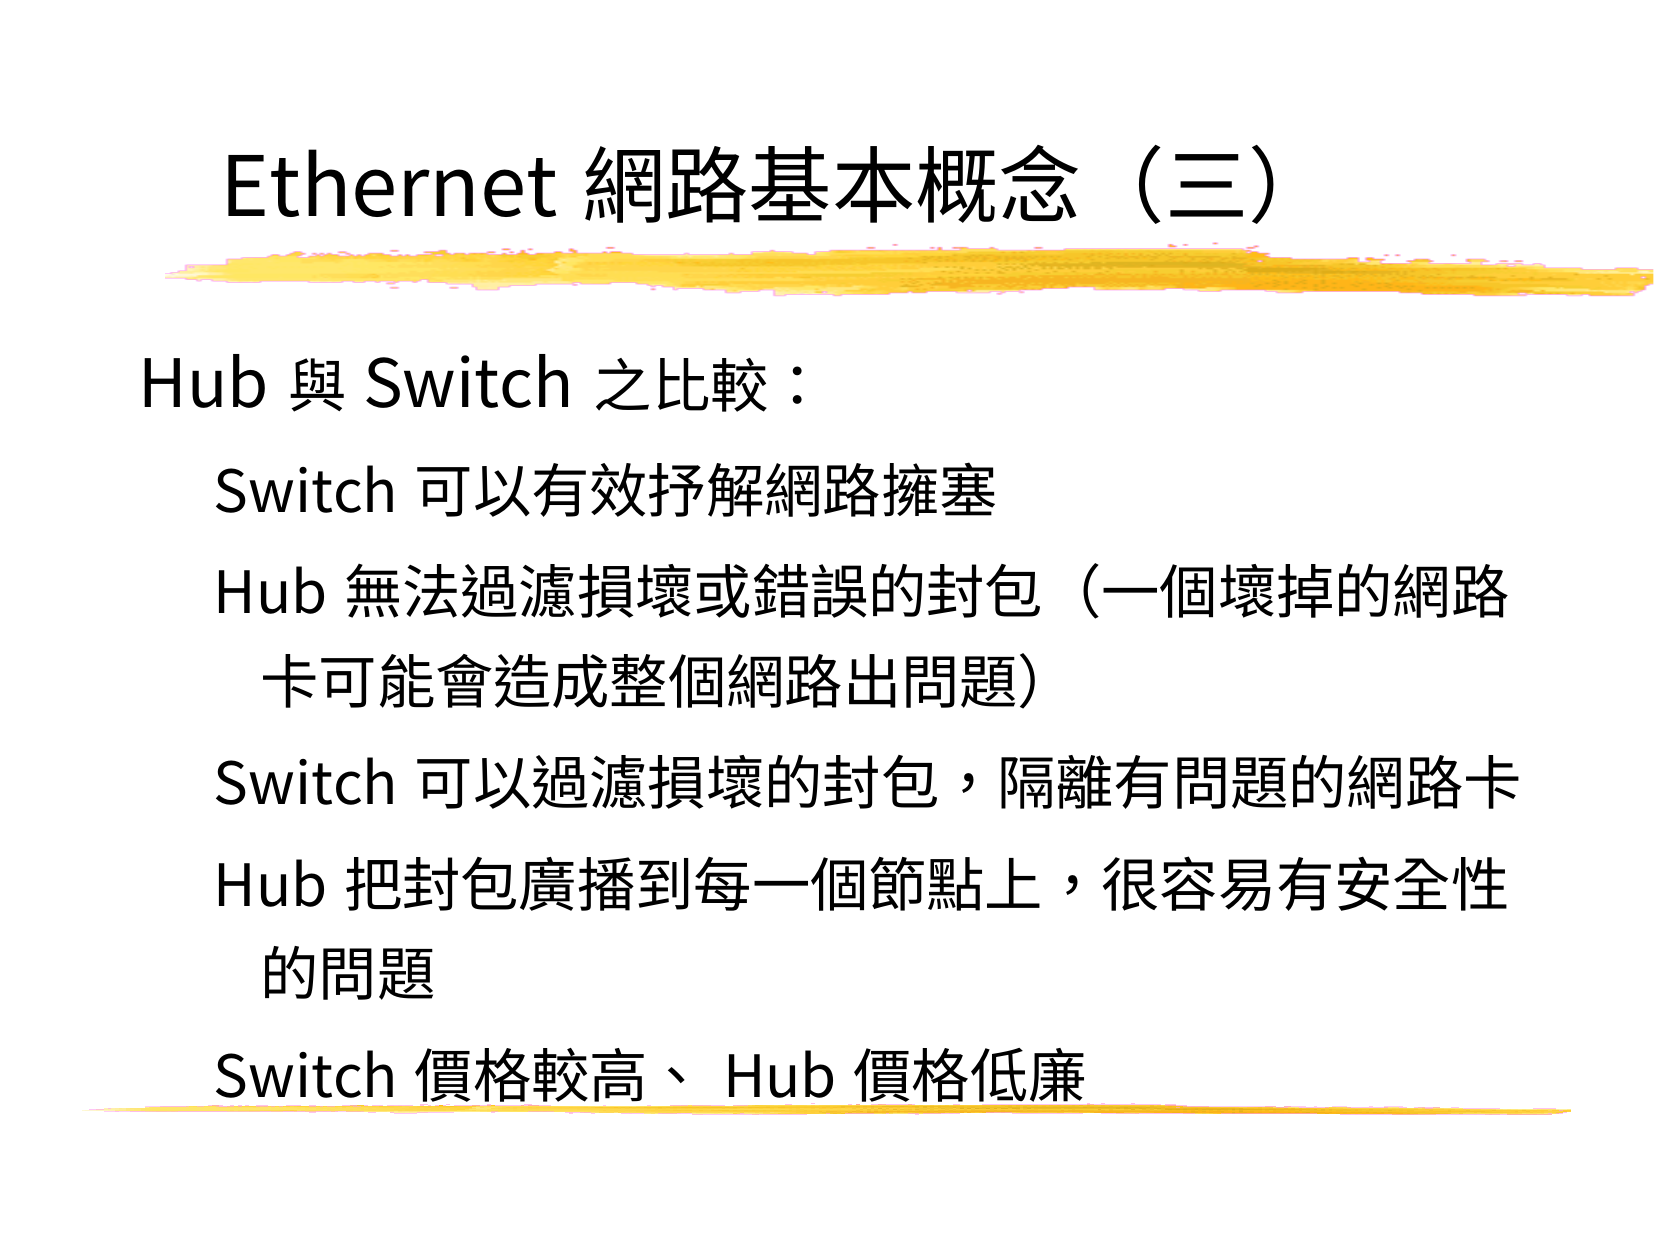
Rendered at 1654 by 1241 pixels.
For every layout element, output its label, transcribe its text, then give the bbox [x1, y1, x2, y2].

picture [82, 1102, 1571, 1117]
list Hub與Switch之比較： Switch可以有效抒解網路擁塞 Hub無法過濾損壞或錯誤的封包（一個壞掉的網路卡可能會造成整個網路出問題） Switch可以過濾損壞的封包，隔離有問題的網路卡 Hub把封包廣播到每一個節點上，很容易有安全性的問題 Switch價格較高、Hub價格低廉 [124, 316, 1580, 1077]
picture [165, 237, 1654, 308]
title Ethernet網路基本概念（三） [73, 25, 1479, 249]
